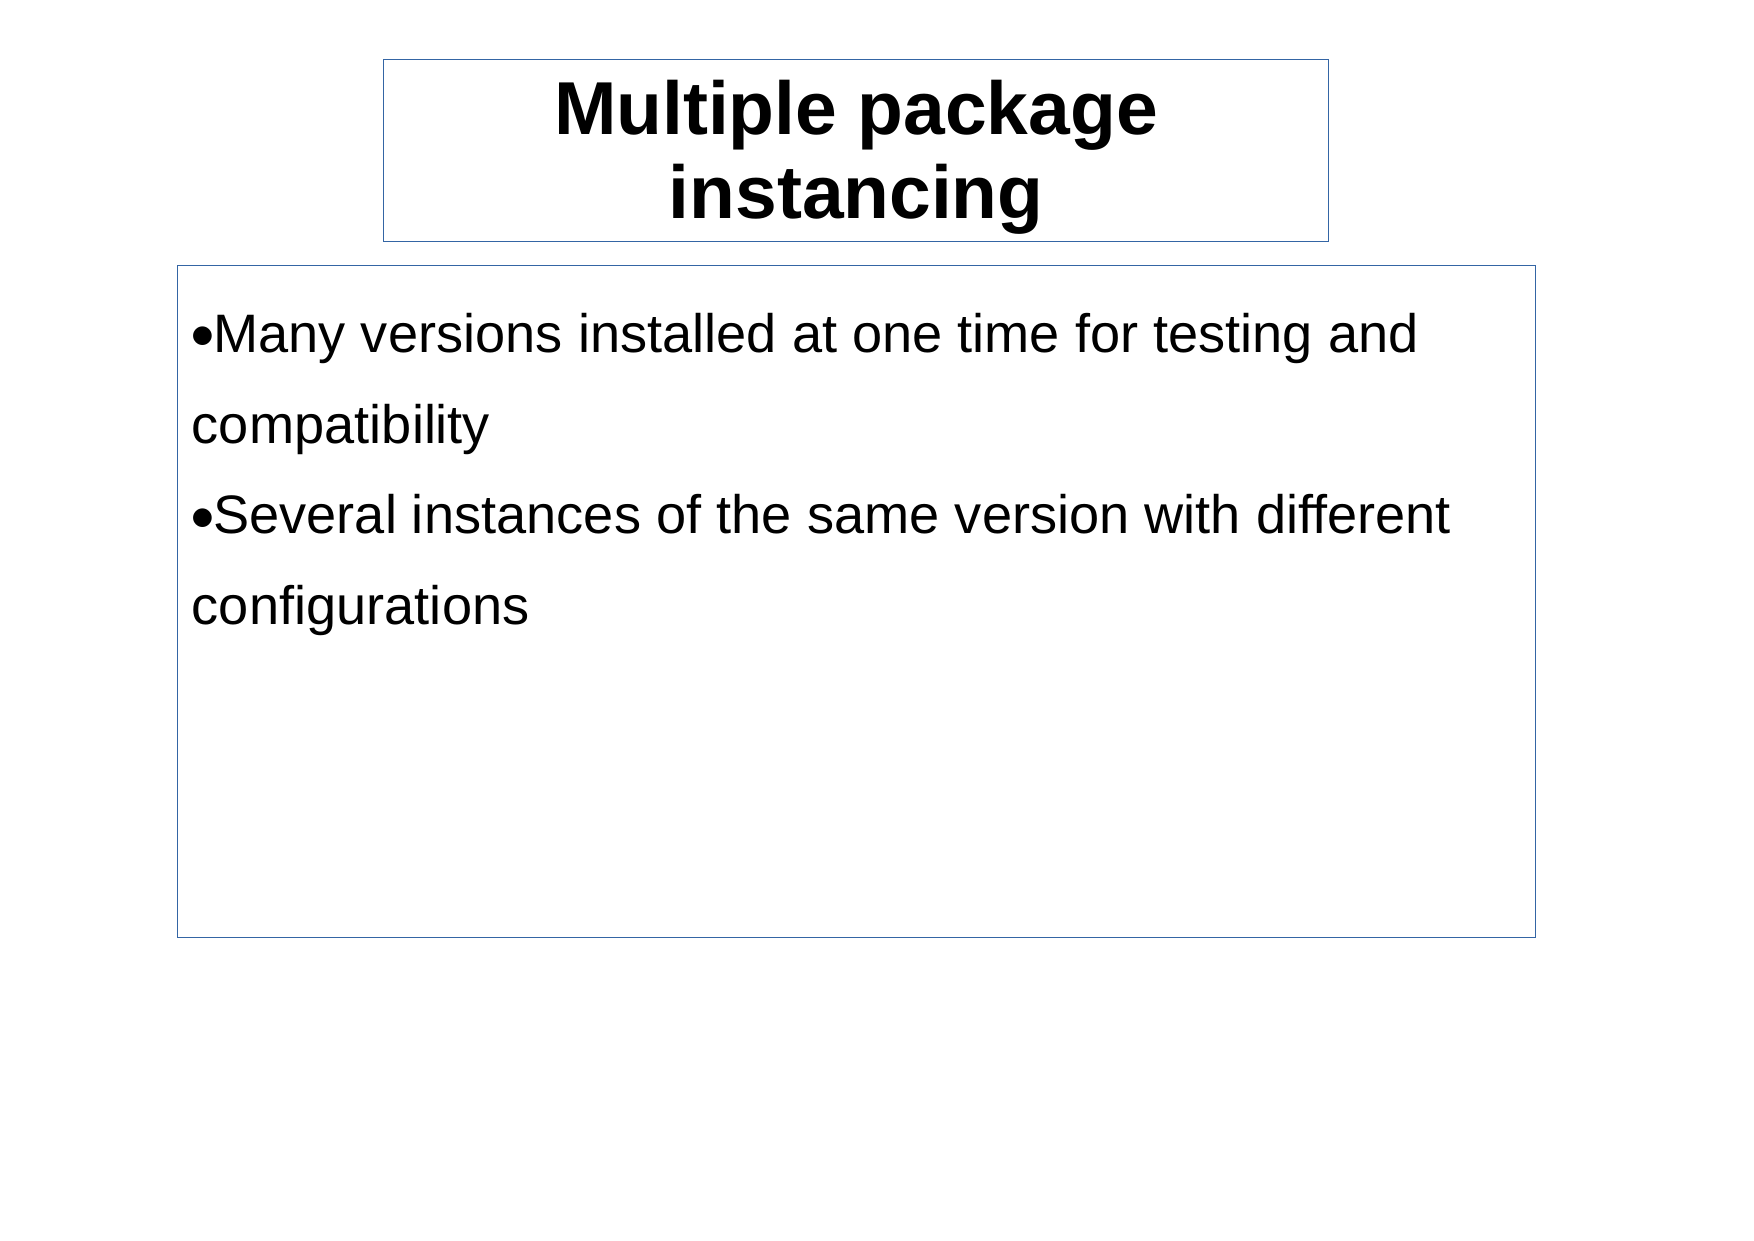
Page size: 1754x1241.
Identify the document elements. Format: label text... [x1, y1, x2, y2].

text_box Many versions installed at one time for testing and compatibility Several instances of the same version with different configurations [177, 265, 1536, 938]
text_box Multiple package instancing [383, 59, 1329, 232]
